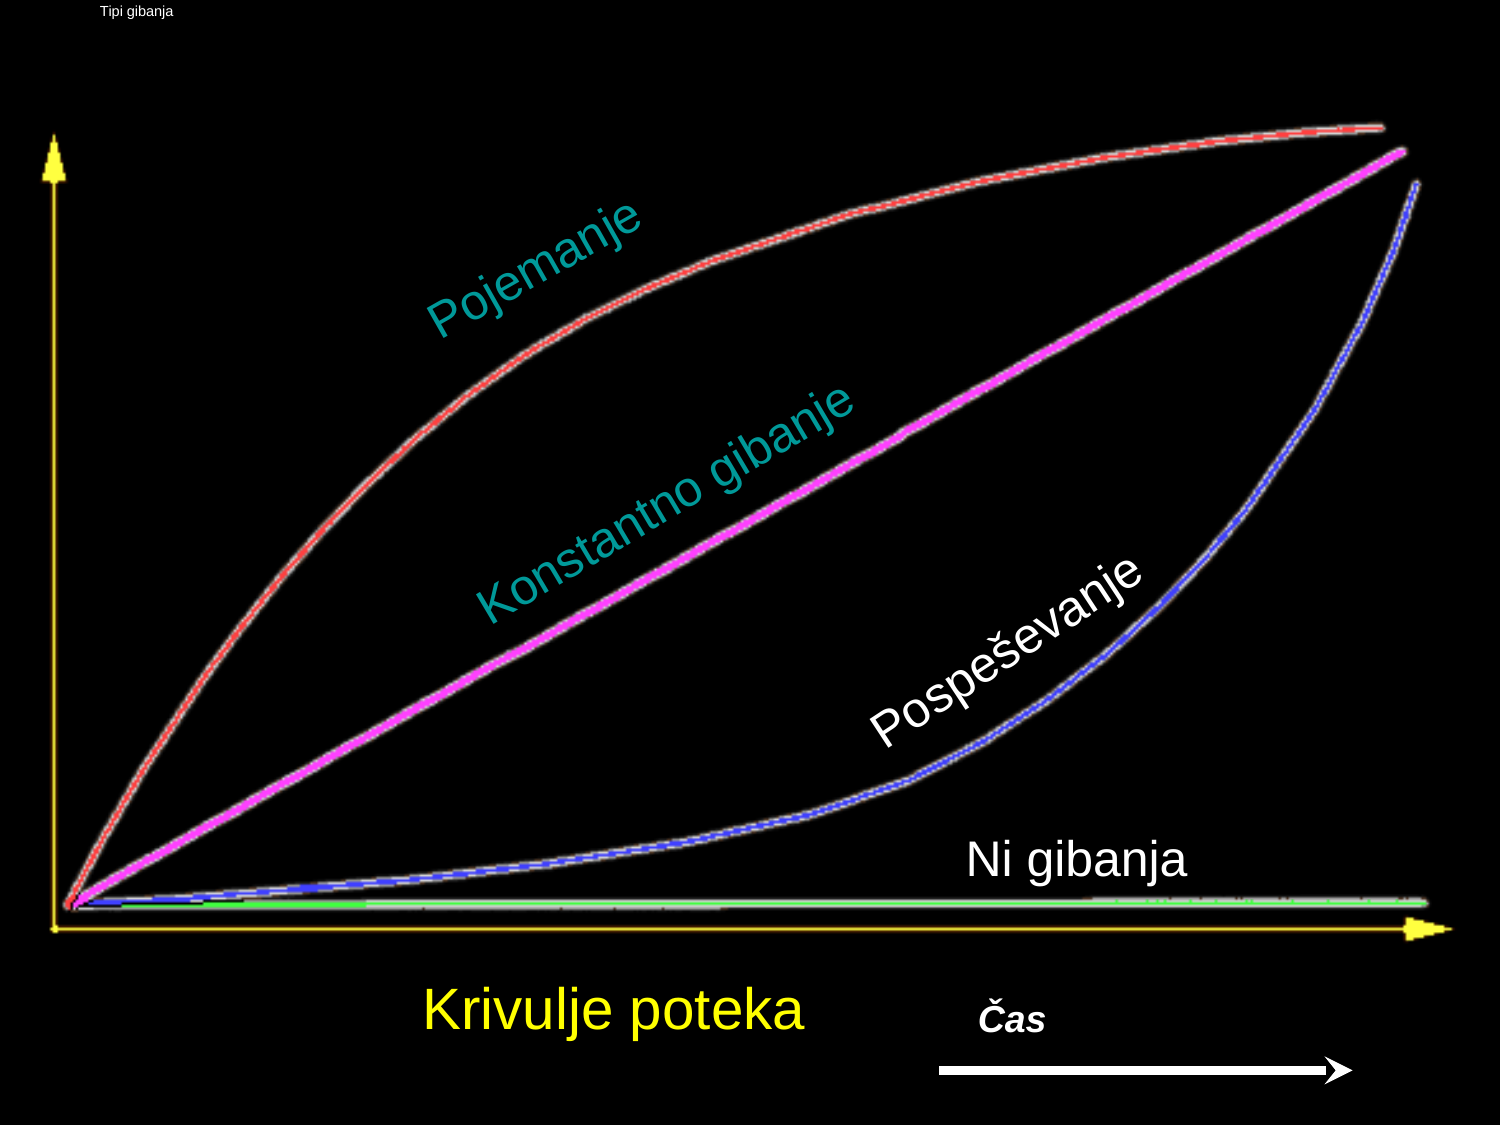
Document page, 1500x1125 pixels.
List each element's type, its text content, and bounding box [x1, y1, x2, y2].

text_box Ni gibanja [950, 818, 1301, 895]
text_box Konstantno gibanje [448, 350, 880, 649]
text_box Čas [963, 987, 1062, 1048]
text_box Pospeševanje [841, 521, 1170, 774]
title Tipi gibanja [0, 0, 274, 28]
picture [0, 54, 1500, 1079]
text_box Pojemanje [399, 132, 729, 364]
text_box Krivulje poteka [407, 964, 886, 1050]
